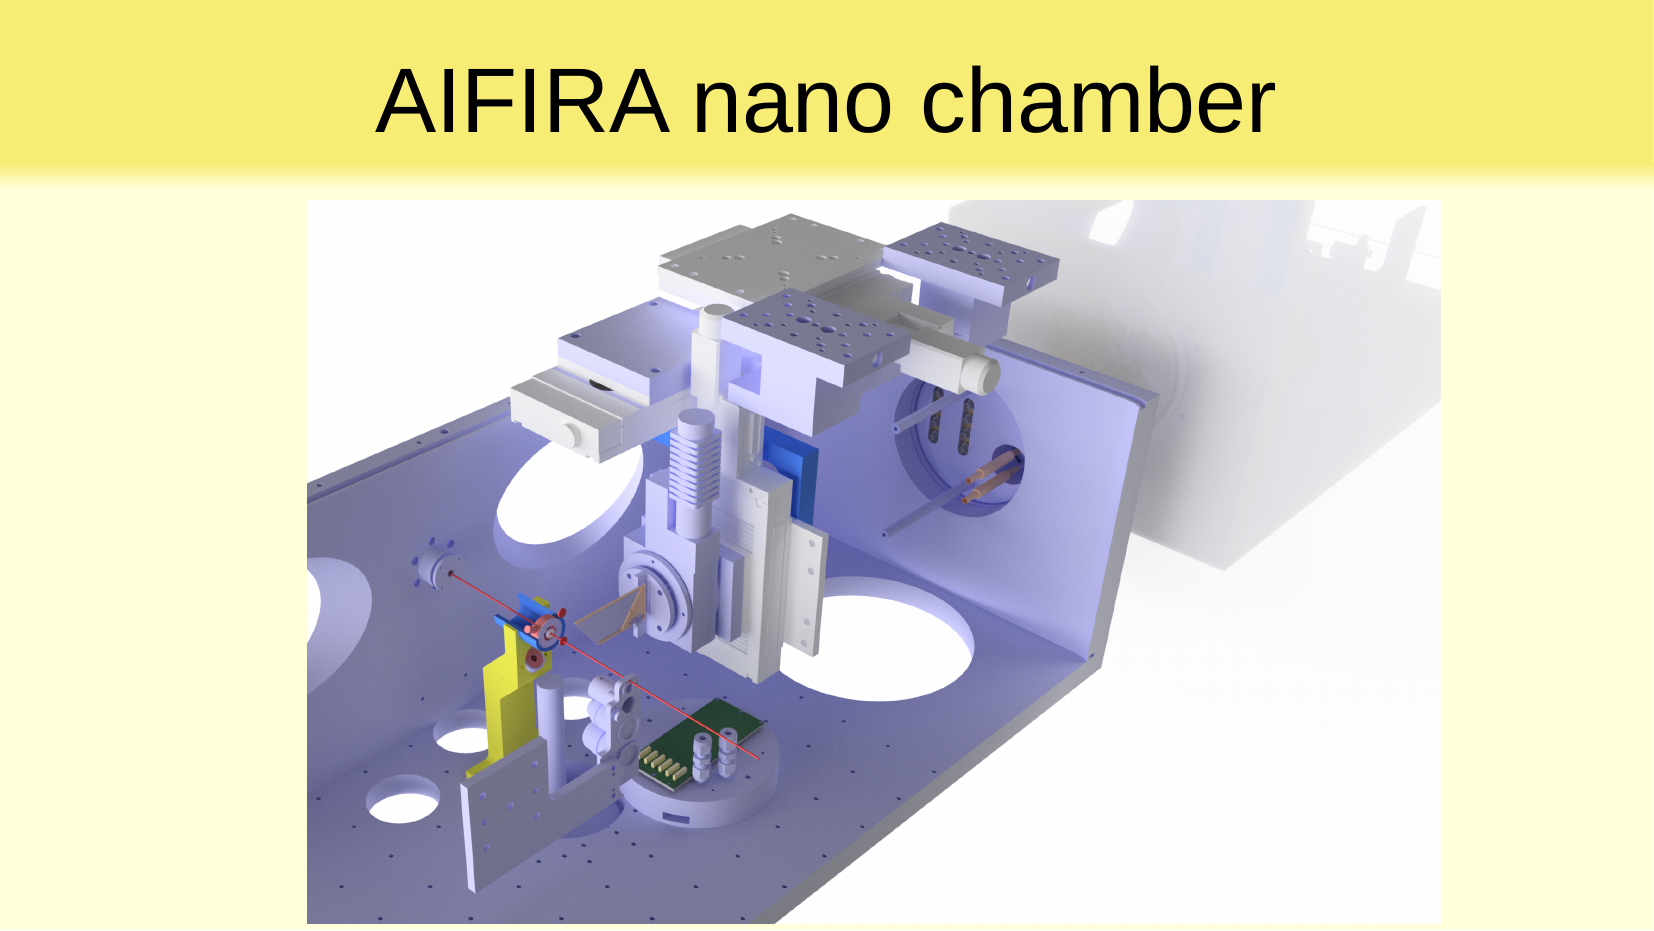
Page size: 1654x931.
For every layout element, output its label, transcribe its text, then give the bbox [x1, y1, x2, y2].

picture [307, 200, 1441, 924]
title AIFIRA nano chamber [82, 37, 1571, 166]
